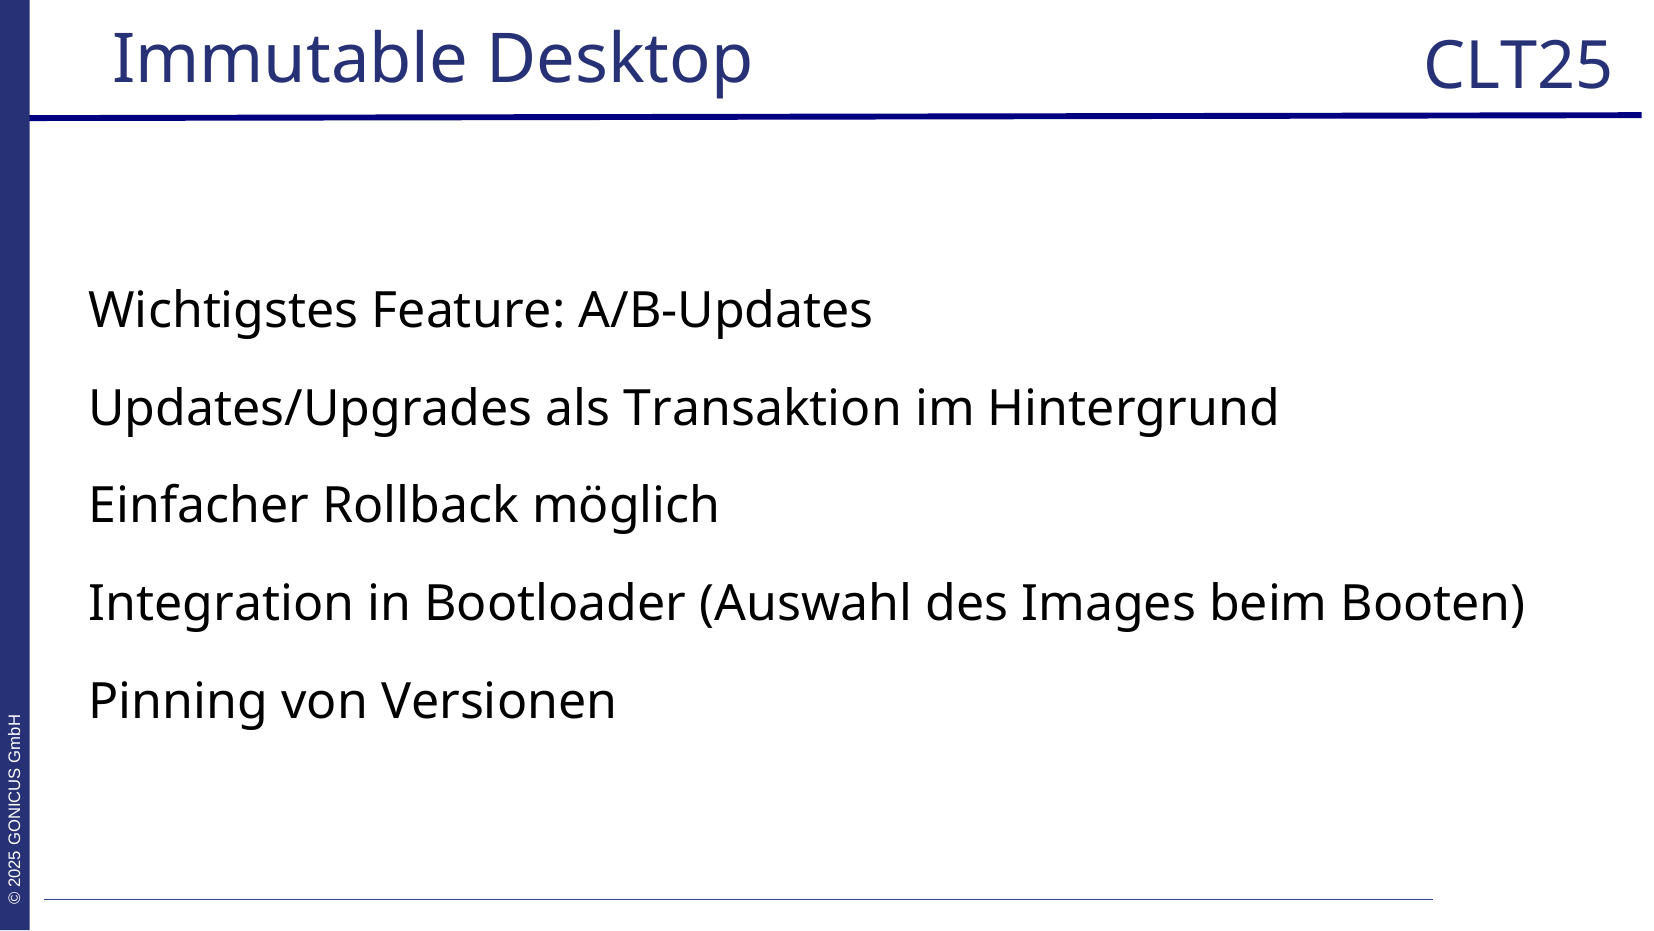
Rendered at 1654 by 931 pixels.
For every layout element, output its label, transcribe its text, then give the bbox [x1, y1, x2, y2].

list Wichtigstes Feature: A/B-Updates Updates/Upgrades als Transaktion im Hintergrund Einfacher Rollback möglich Integration in Bootloader (Auswahl des Images beim Booten) Pinning von Versionen [88, 155, 1590, 852]
title Immutable Desktop [112, 0, 1525, 134]
